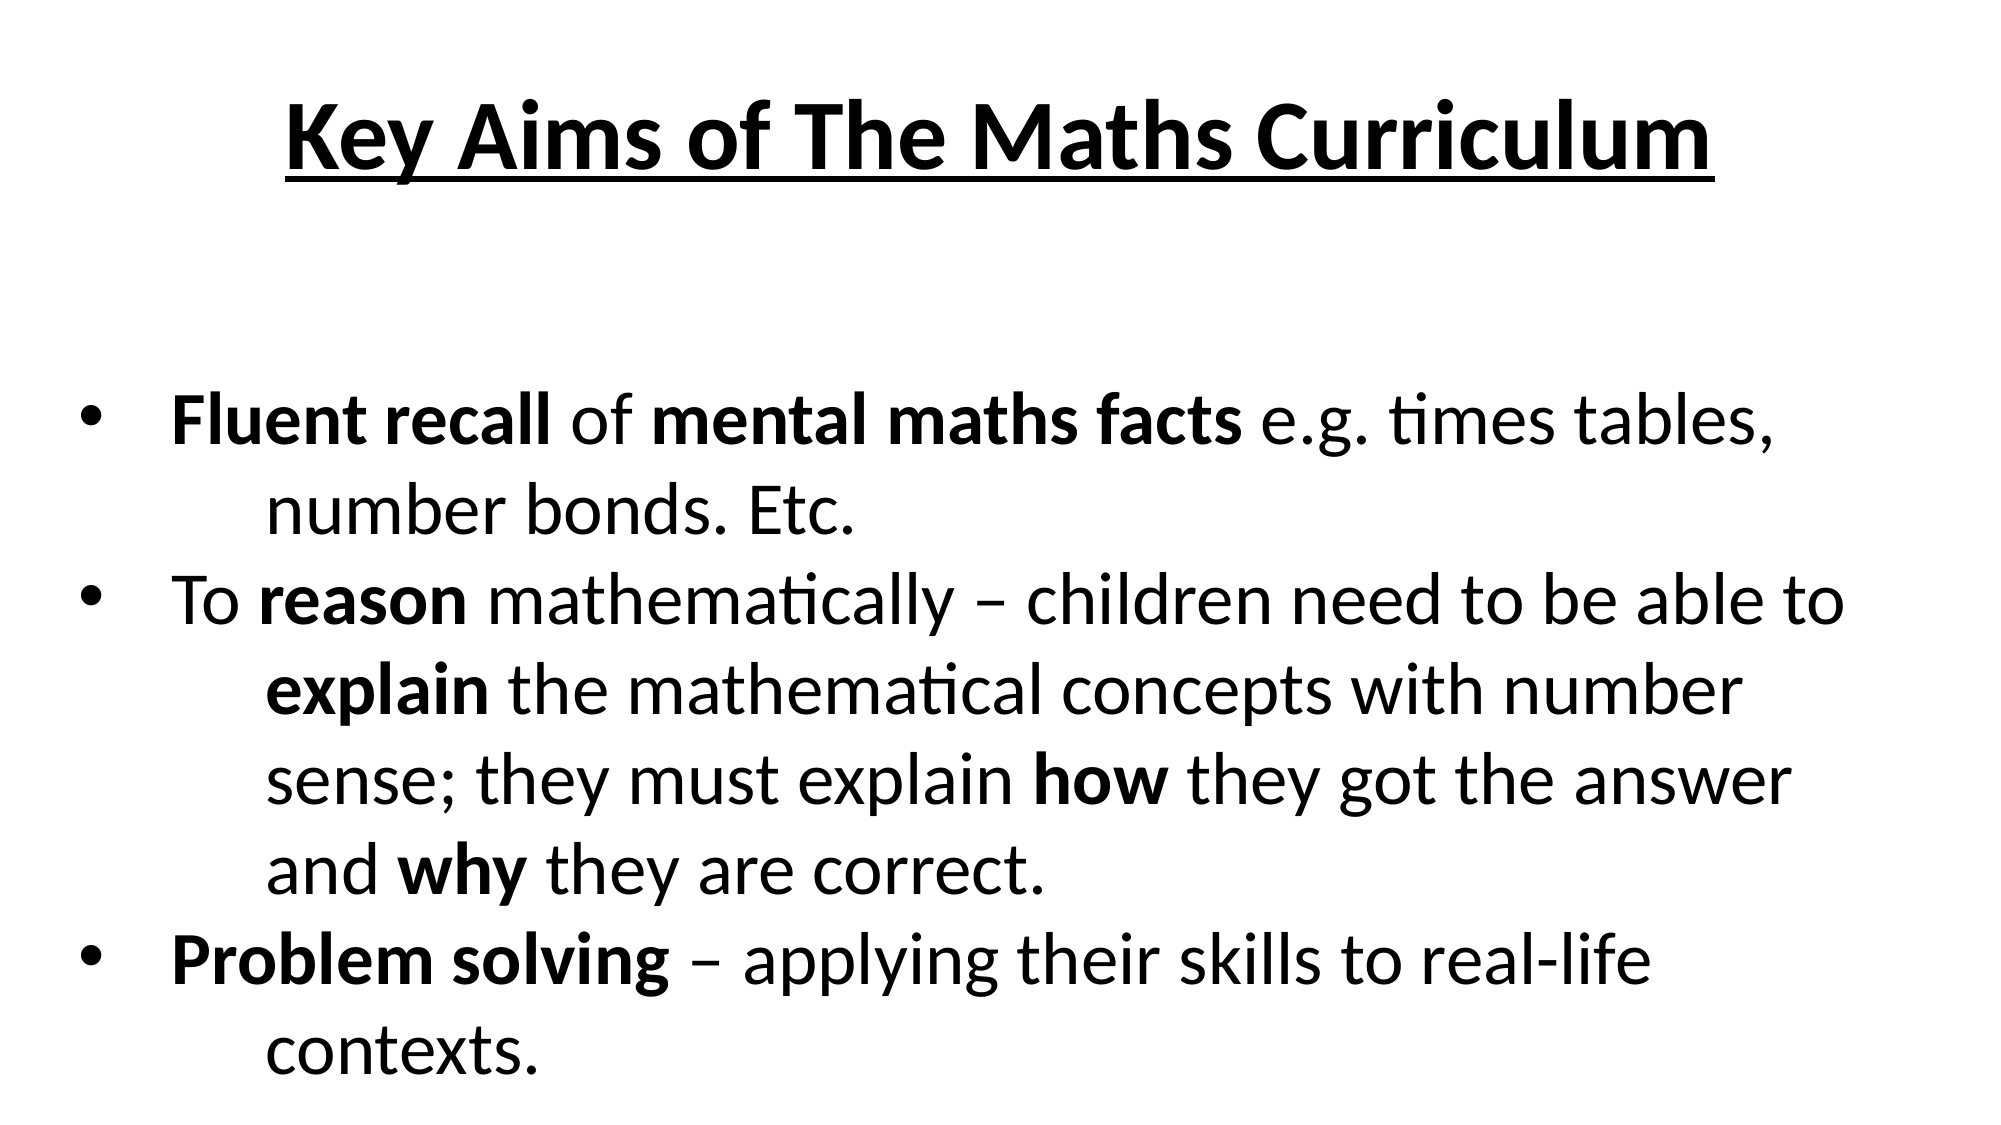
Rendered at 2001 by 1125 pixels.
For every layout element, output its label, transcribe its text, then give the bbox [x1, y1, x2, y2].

text_box Key Aims of The Maths Curriculum Fluent recall of mental maths facts e.g. times tables, number bonds. Etc. To reason mathematically – children need to be able to explain the mathematical concepts with number sense; they must explain how they got the answer and why they are correct. Problem solving – applying their skills to real-life contexts. [63, 62, 1937, 1097]
